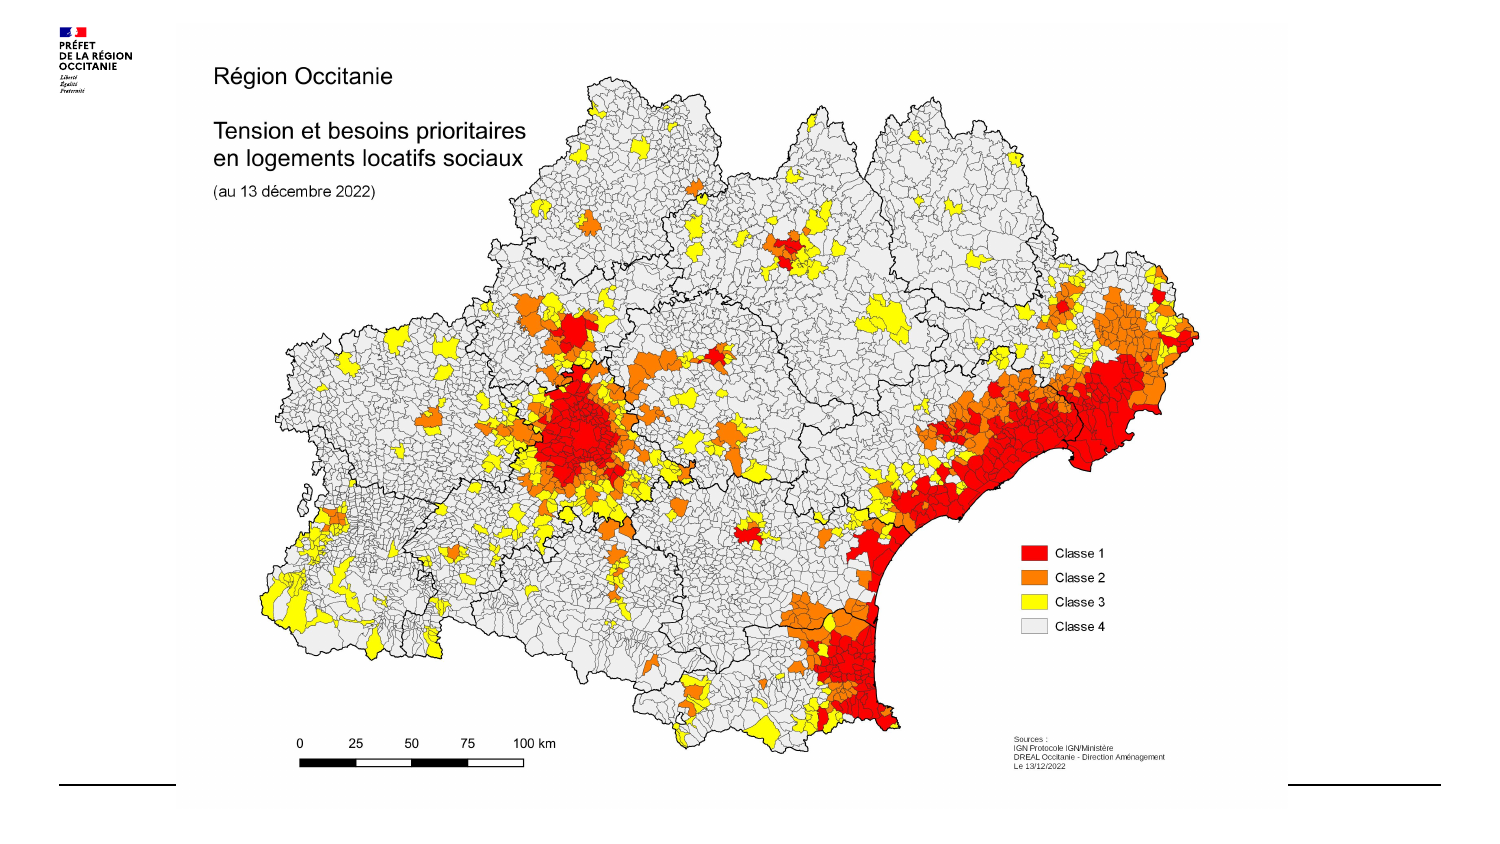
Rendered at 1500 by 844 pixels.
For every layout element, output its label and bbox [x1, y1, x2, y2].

picture [176, 23, 1288, 809]
